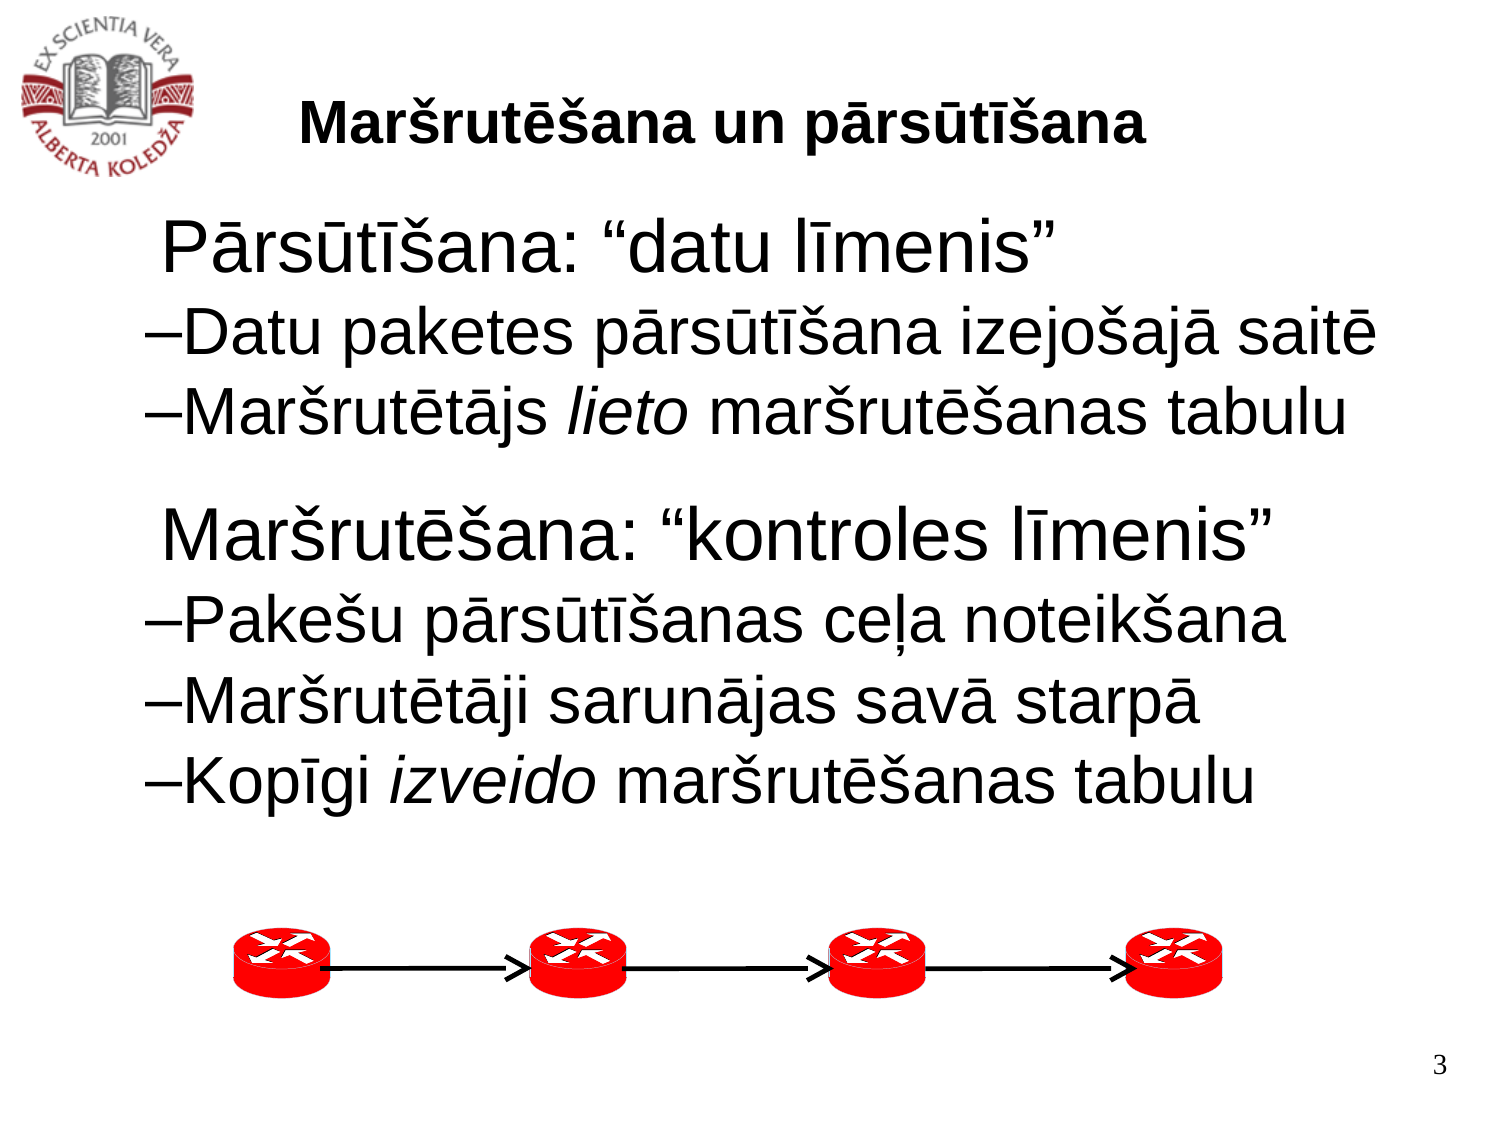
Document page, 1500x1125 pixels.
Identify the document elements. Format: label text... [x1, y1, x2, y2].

picture [21, 16, 194, 177]
text_box [828, 927, 926, 999]
list Pārsūtīšana: “datu līmenis” Datu paketes pārsūtīšana izejošajā saitē Maršrutētājs lieto maršrutēšanas tabulu Maršrutēšana: “kontroles līmenis” Pakešu pārsūtīšanas ceļa noteikšana Maršrutētāji sarunājas savā starpā Kopīgi izveido maršrutēšanas tabulu [75, 200, 1500, 1101]
text_box [1125, 927, 1223, 999]
text_box [529, 927, 627, 999]
text_box [233, 927, 331, 999]
title Maršrutēšana un pārsūtīšana [50, 62, 1374, 175]
